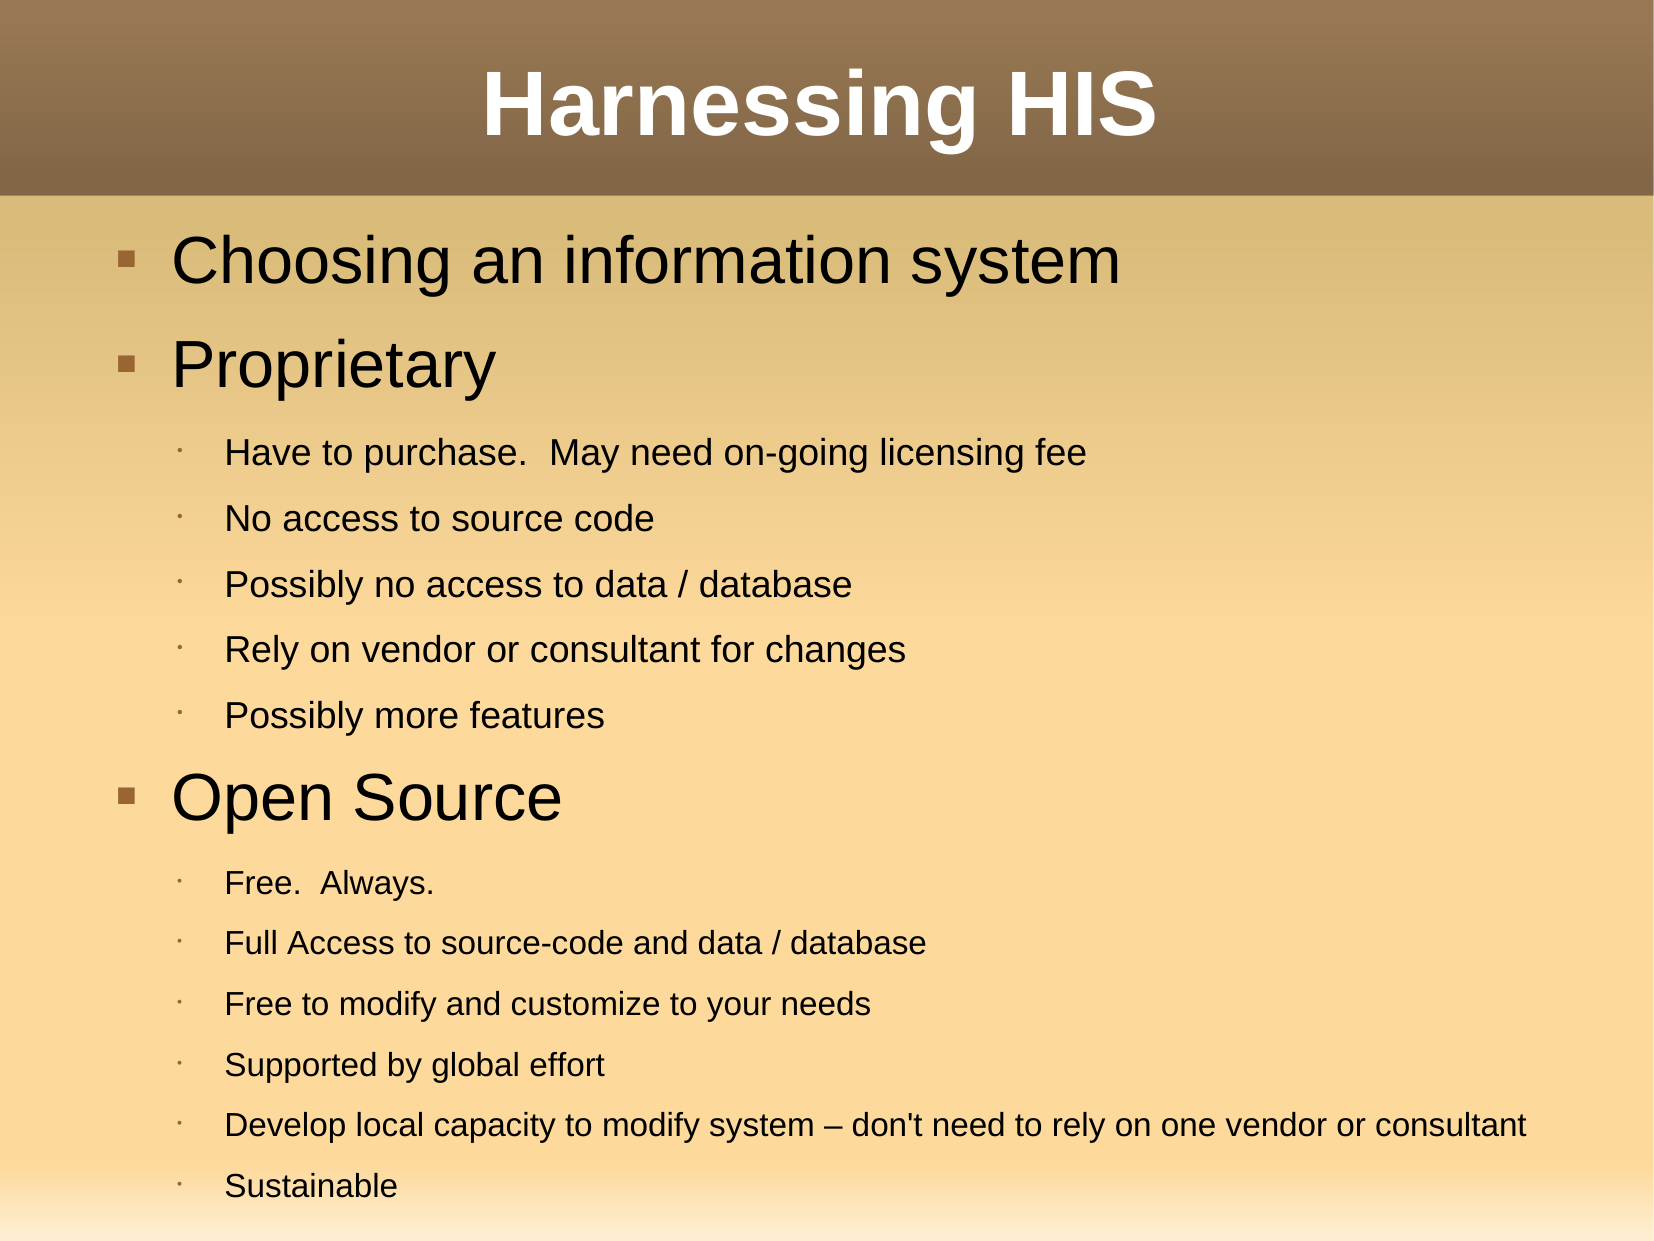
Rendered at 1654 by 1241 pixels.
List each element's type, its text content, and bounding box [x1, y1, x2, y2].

picture [0, 0, 1654, 1241]
title Harnessing HIS [76, 0, 1565, 208]
list Choosing an information system Proprietary Have to purchase. May need on-going licensing fee No access to source code Possibly no access to data / database Rely on vendor or consultant for changes Possibly more features Open Source Free. Always. Full Access to source-code and data / database Free to modify and customize to your needs Supported by global effort Develop local capacity to modify system – don't need to rely on one vendor or consultant Sustainable [82, 223, 1571, 1241]
